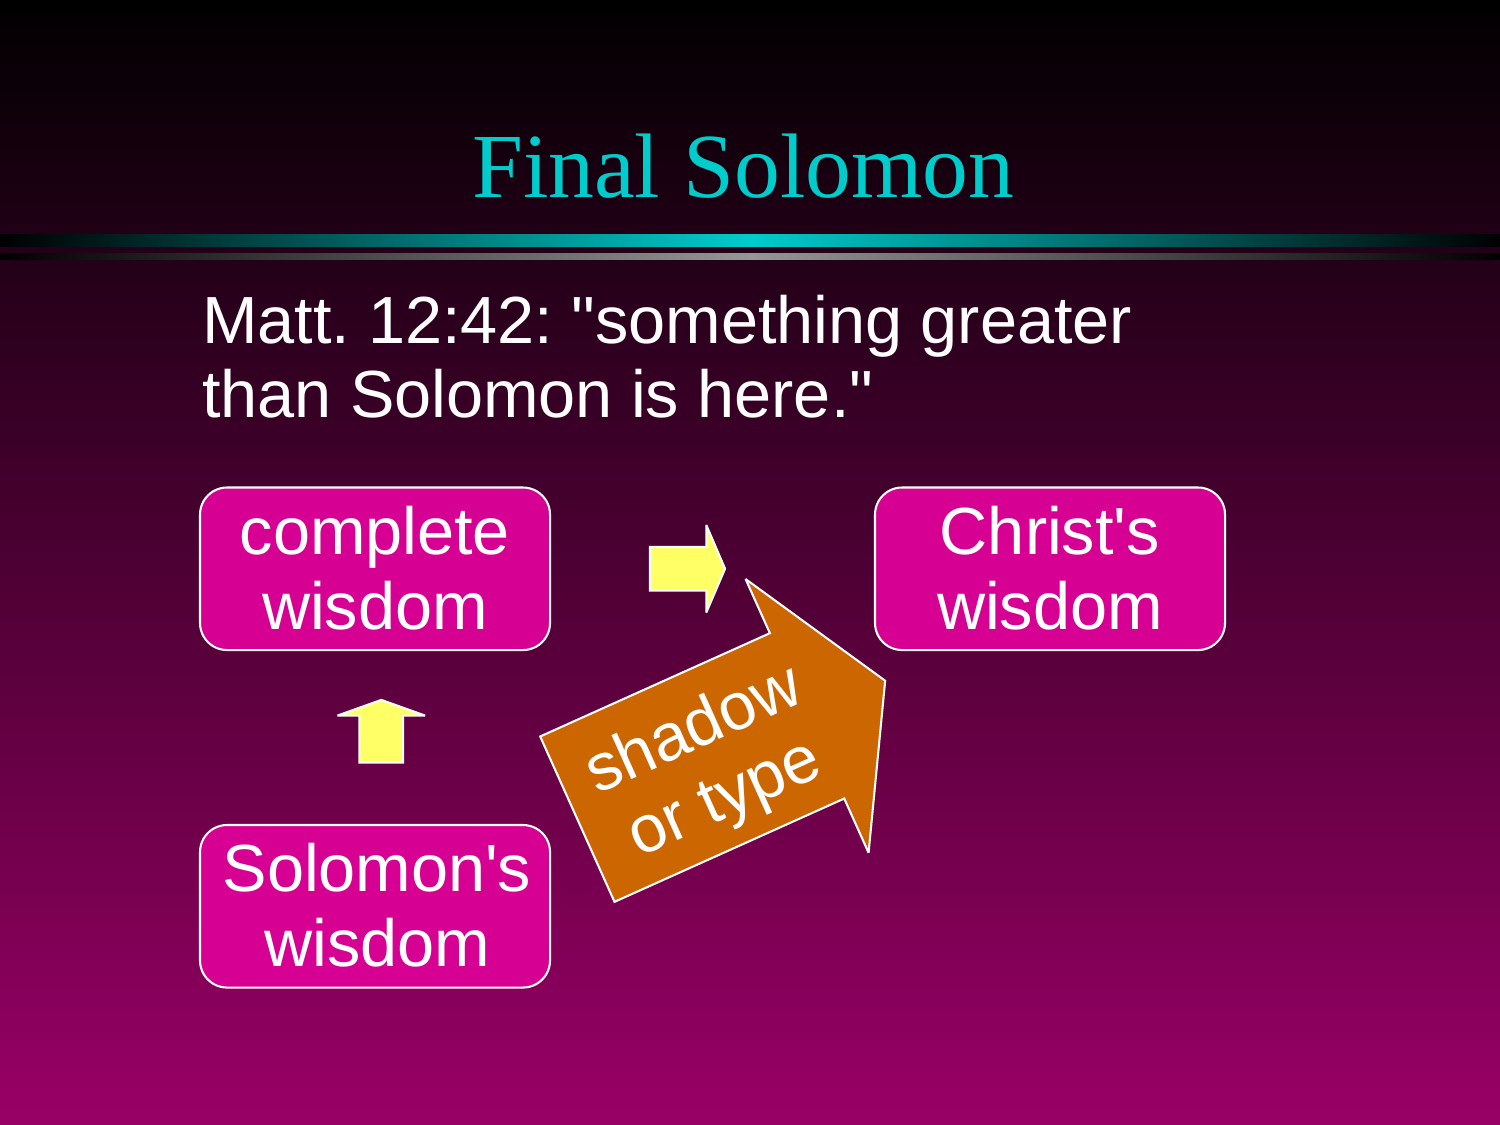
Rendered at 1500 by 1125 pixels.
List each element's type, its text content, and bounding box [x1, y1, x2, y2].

title Final Solomon [99, 37, 1388, 225]
text_box complete wisdom [200, 487, 551, 651]
text_box Matt. 12:42: "something greater than Solomon is here." [187, 274, 1251, 440]
text_box Solomon's wisdom [200, 825, 551, 988]
text_box [337, 699, 426, 763]
text_box [650, 525, 726, 613]
text_box shadow or type [540, 579, 886, 902]
text_box Christ's wisdom [875, 487, 1226, 651]
